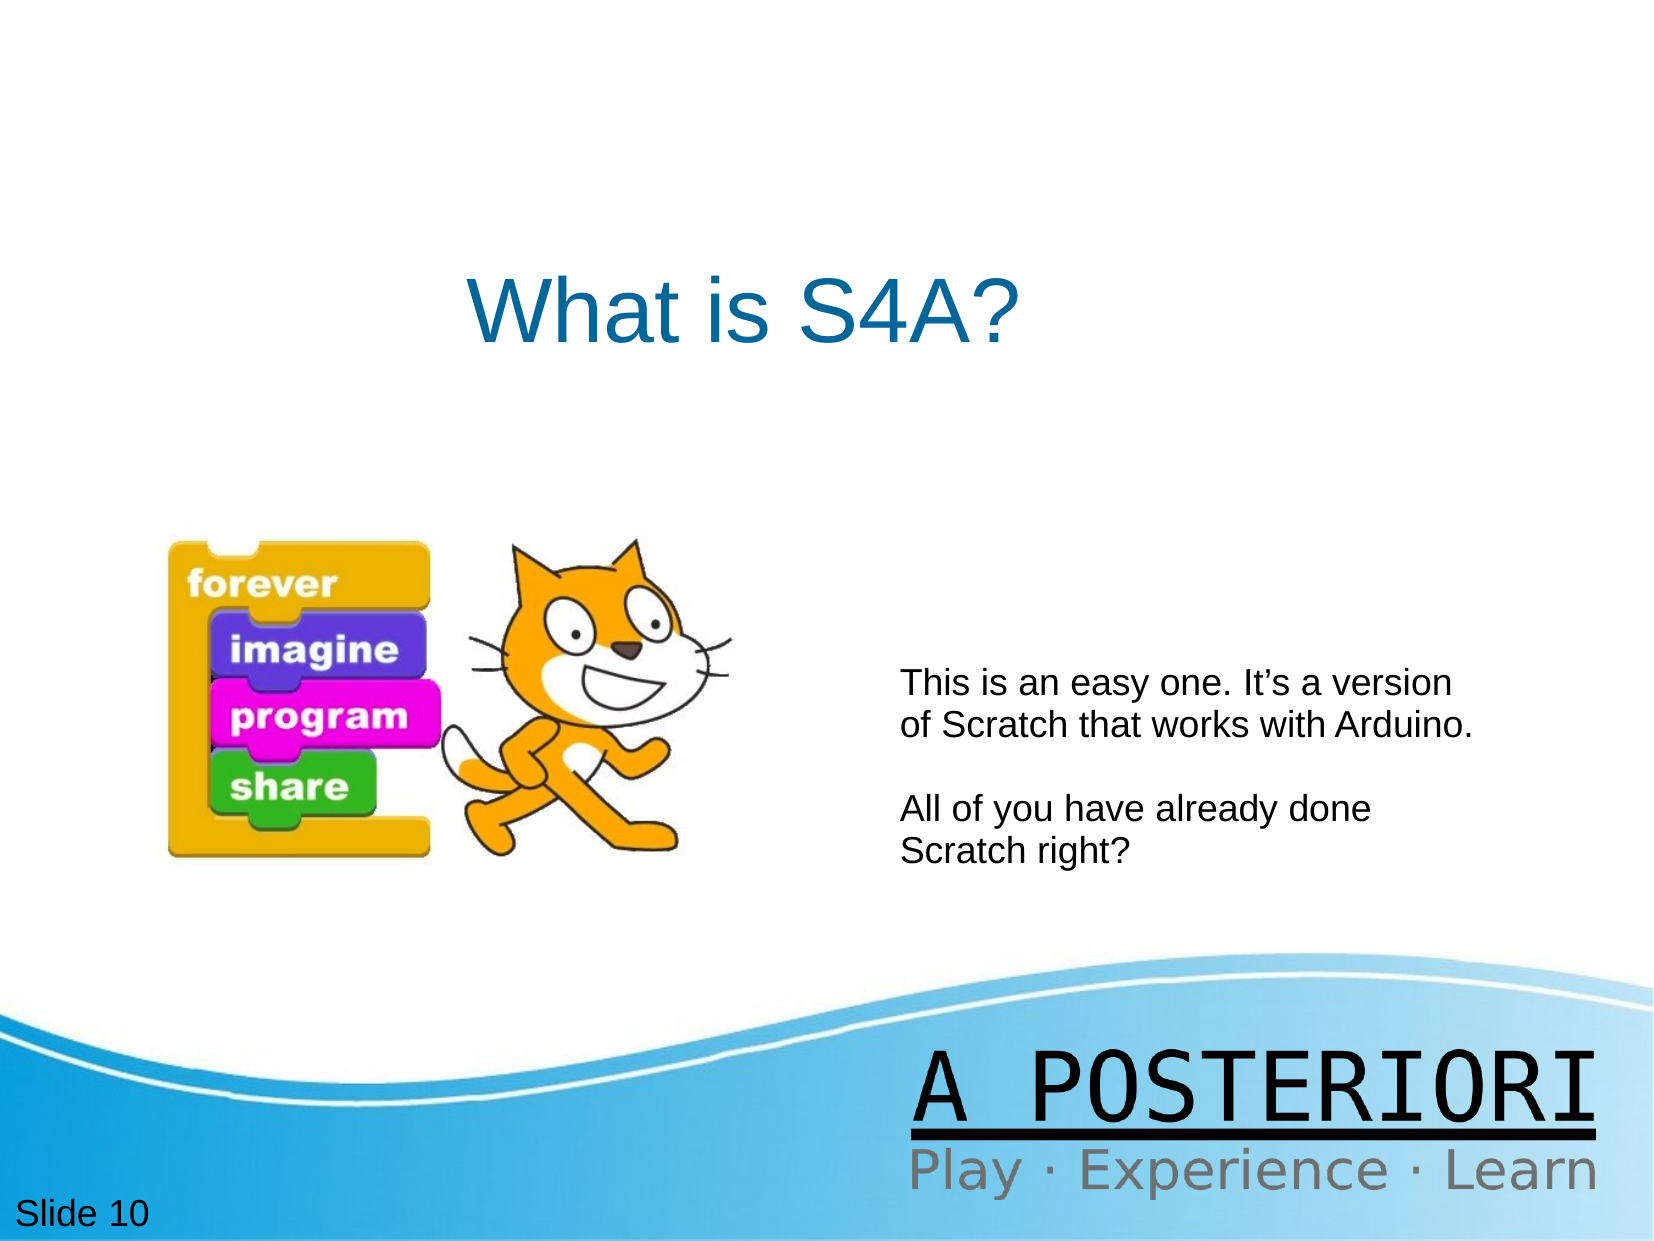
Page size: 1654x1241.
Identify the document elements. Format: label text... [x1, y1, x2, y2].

title What is S4A? [0, 206, 1489, 414]
picture [150, 524, 751, 876]
text_box This is an easy one. It’s a version of Scratch that works with Arduino. All of you have already done Scratch right? [885, 653, 1501, 921]
picture [0, 952, 1654, 1241]
